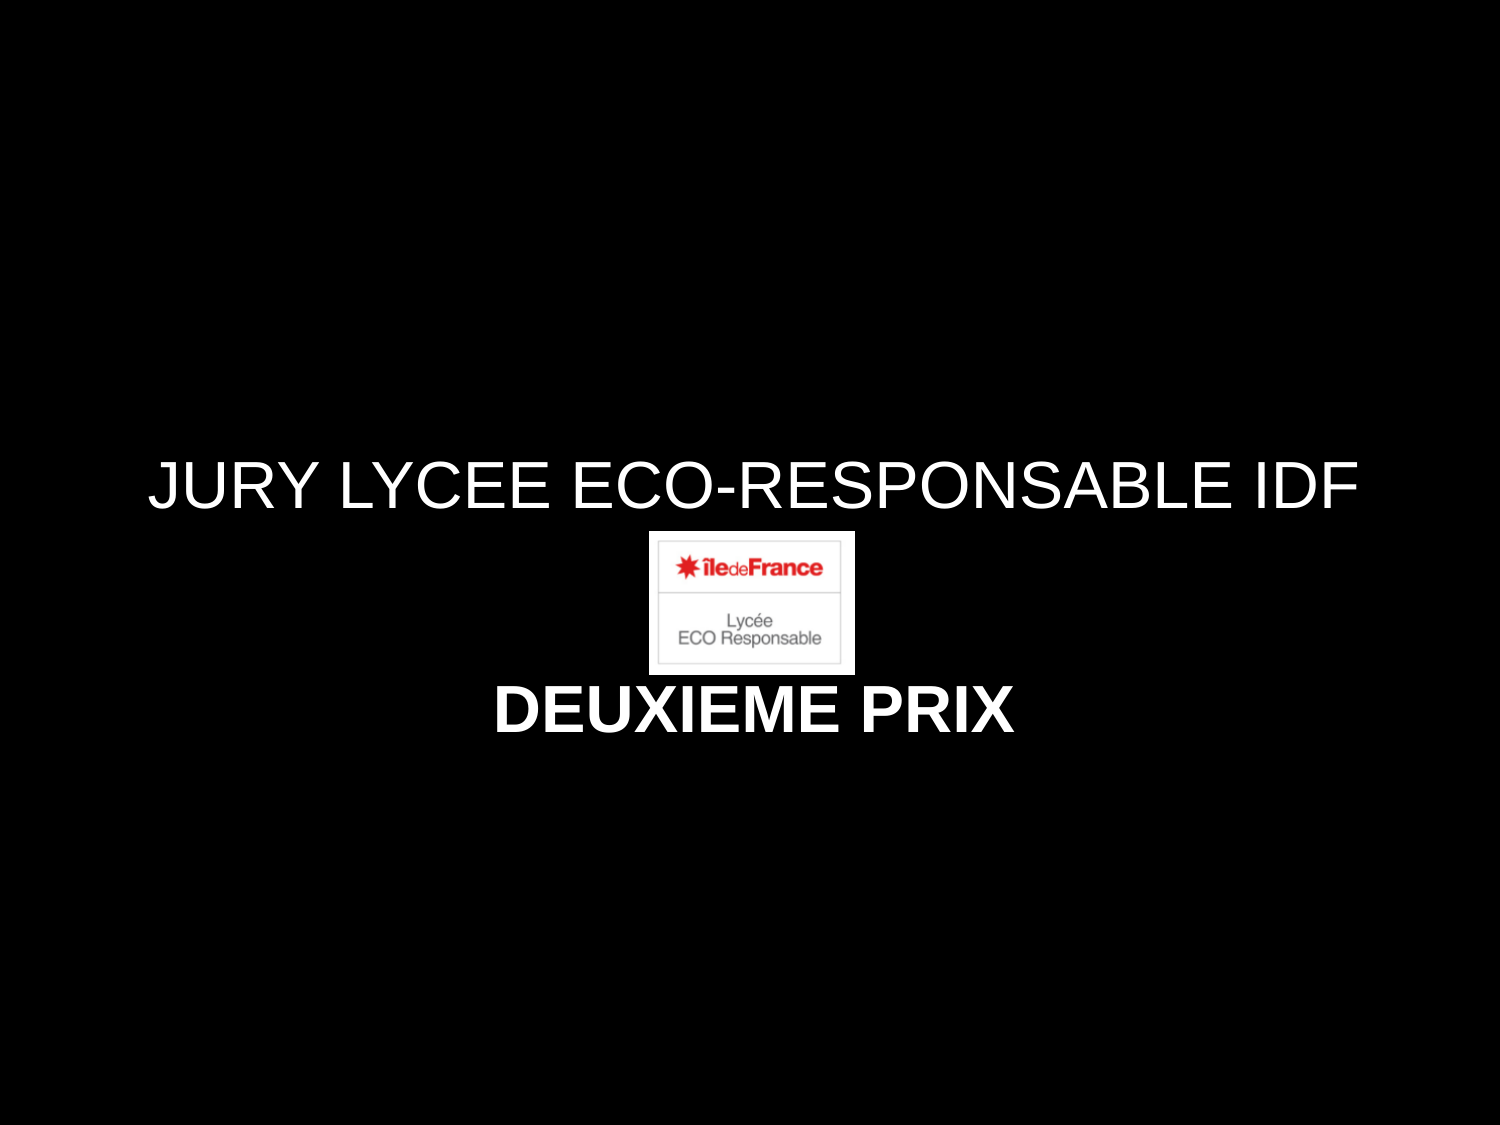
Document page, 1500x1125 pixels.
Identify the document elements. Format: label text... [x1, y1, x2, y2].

picture [649, 531, 855, 675]
subtitle JURY LYCEE ECO-RESPONSABLE IDF DEUXIEME PRIX [79, 234, 1430, 887]
